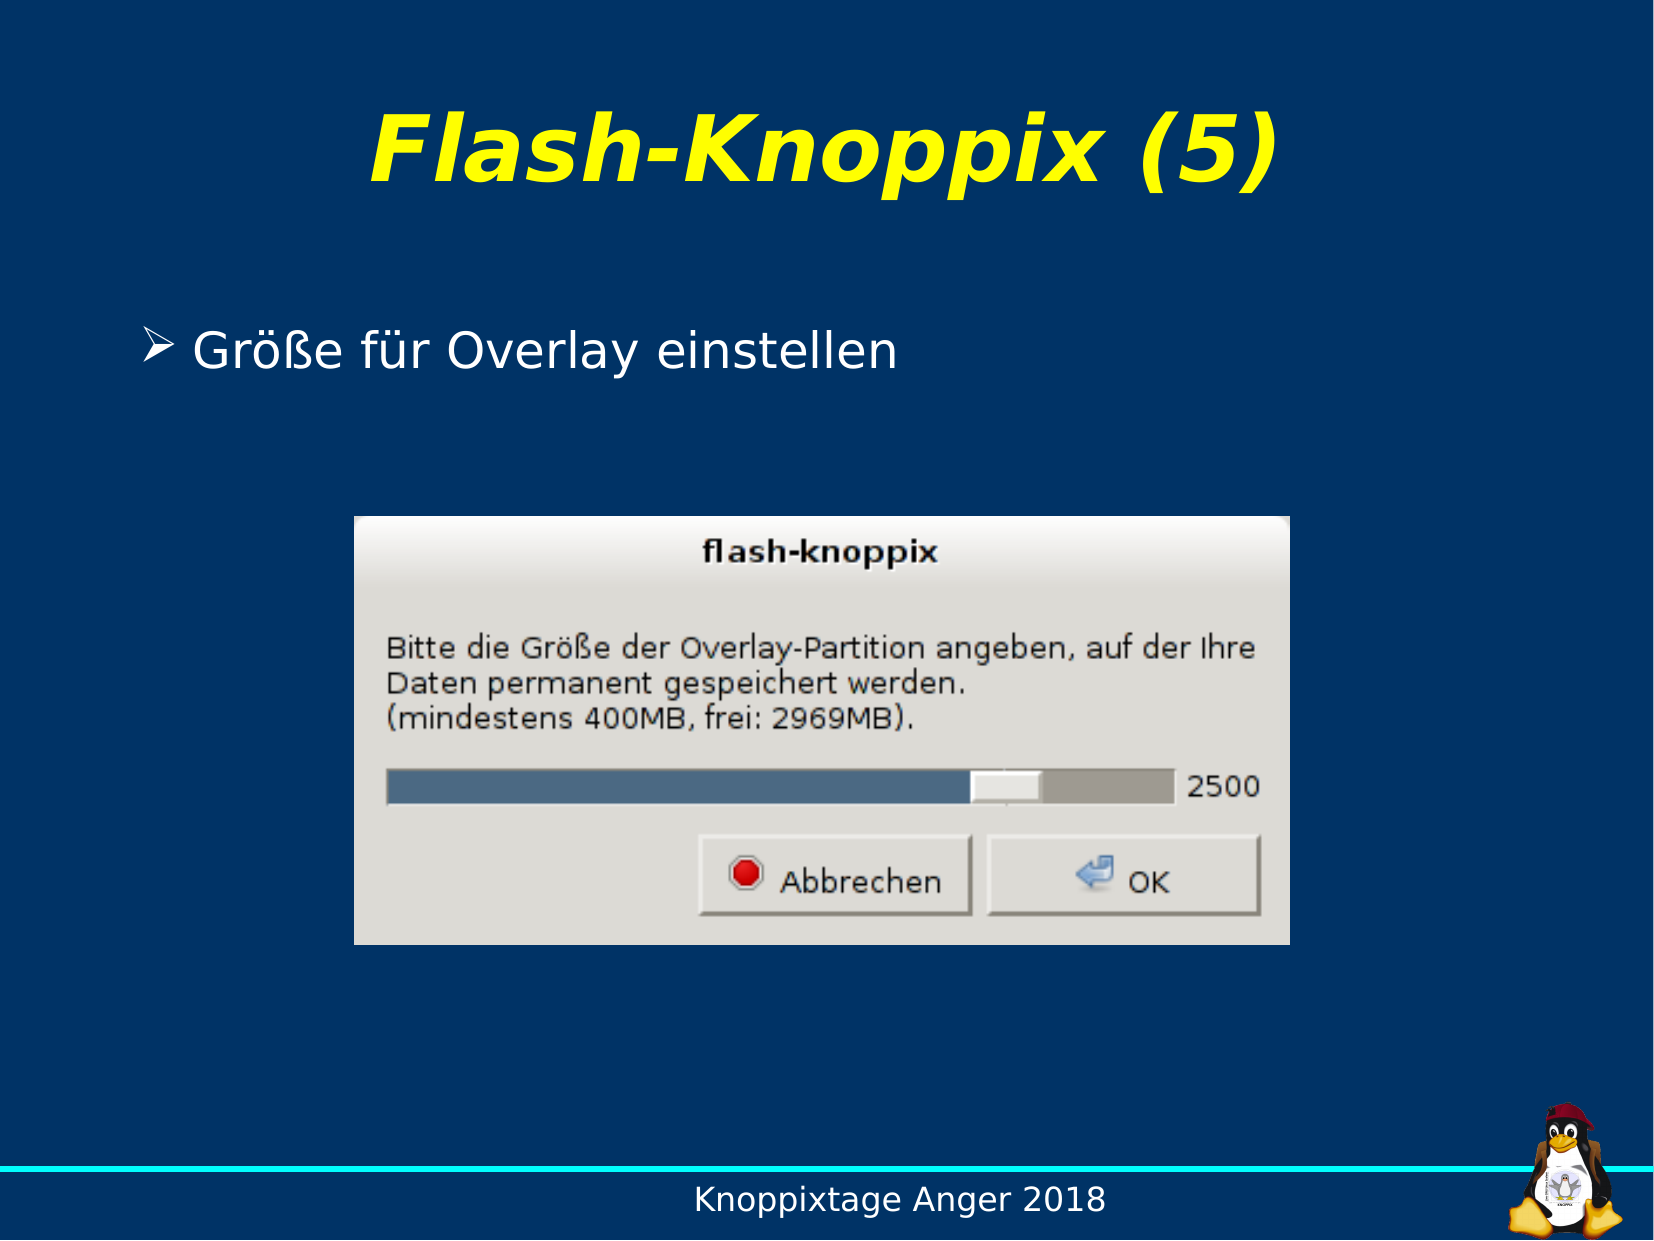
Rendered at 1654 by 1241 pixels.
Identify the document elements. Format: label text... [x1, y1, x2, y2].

title Flash-Knoppix (5) [121, 46, 1534, 254]
picture [1505, 1100, 1625, 1241]
picture [354, 516, 1290, 945]
list Größe für Overlay einstellen [121, 322, 1561, 1132]
